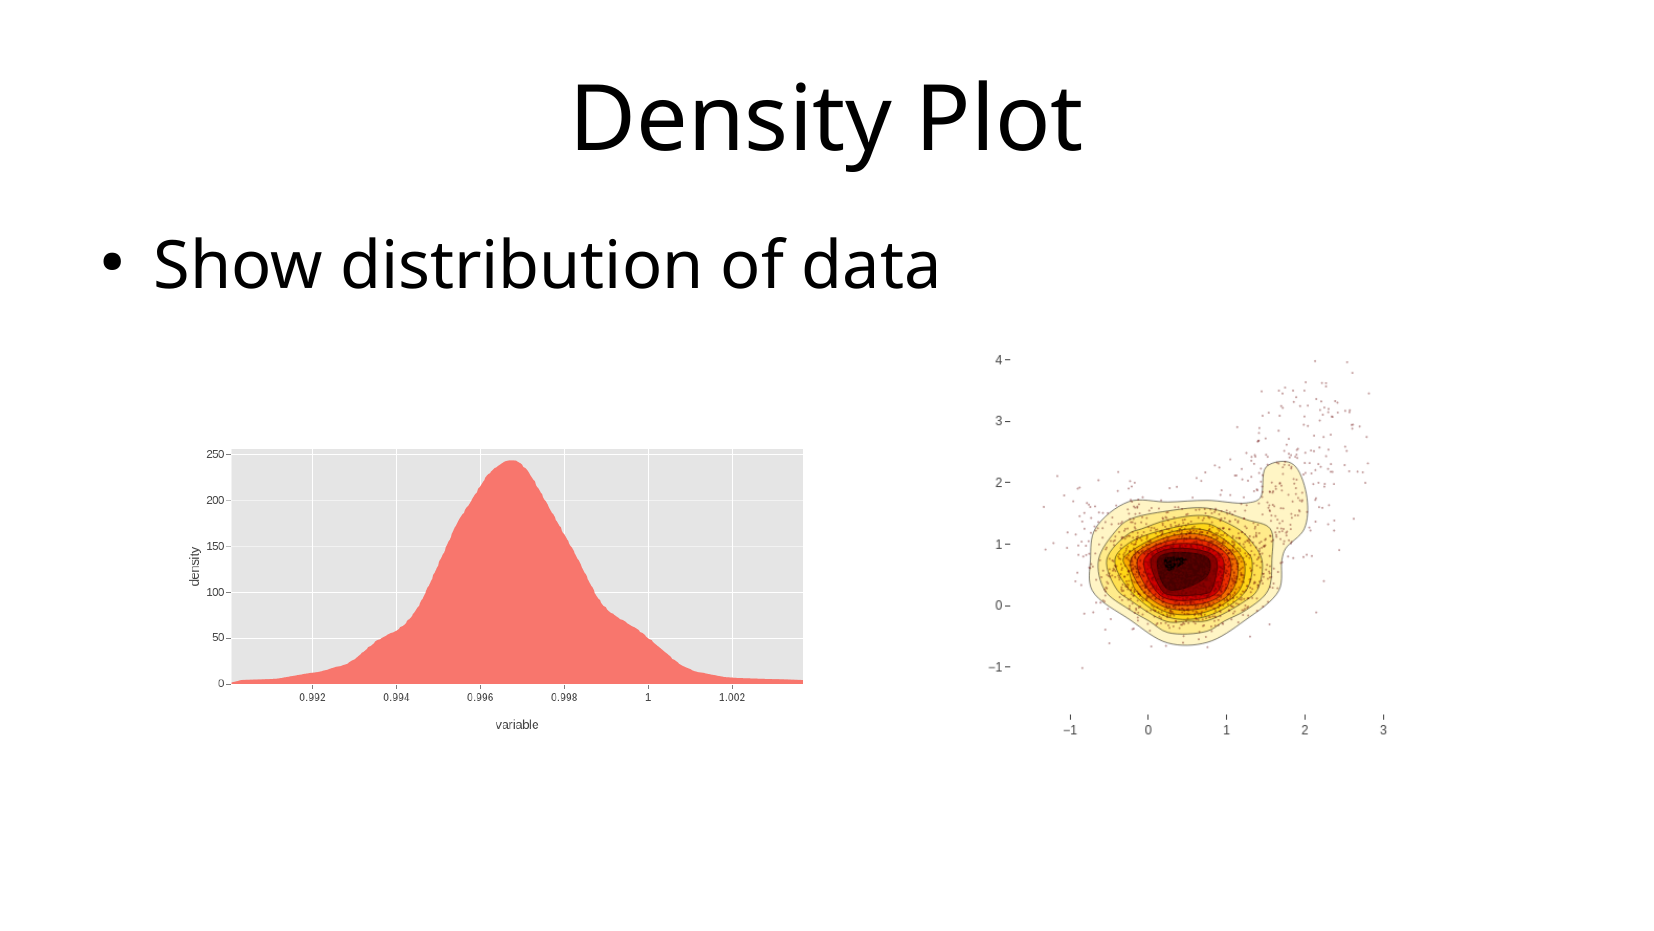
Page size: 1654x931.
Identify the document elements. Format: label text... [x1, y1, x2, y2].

list Show distribution of data [82, 217, 1571, 758]
picture [960, 333, 1447, 768]
picture [167, 434, 827, 739]
title Density Plot [82, 37, 1571, 193]
